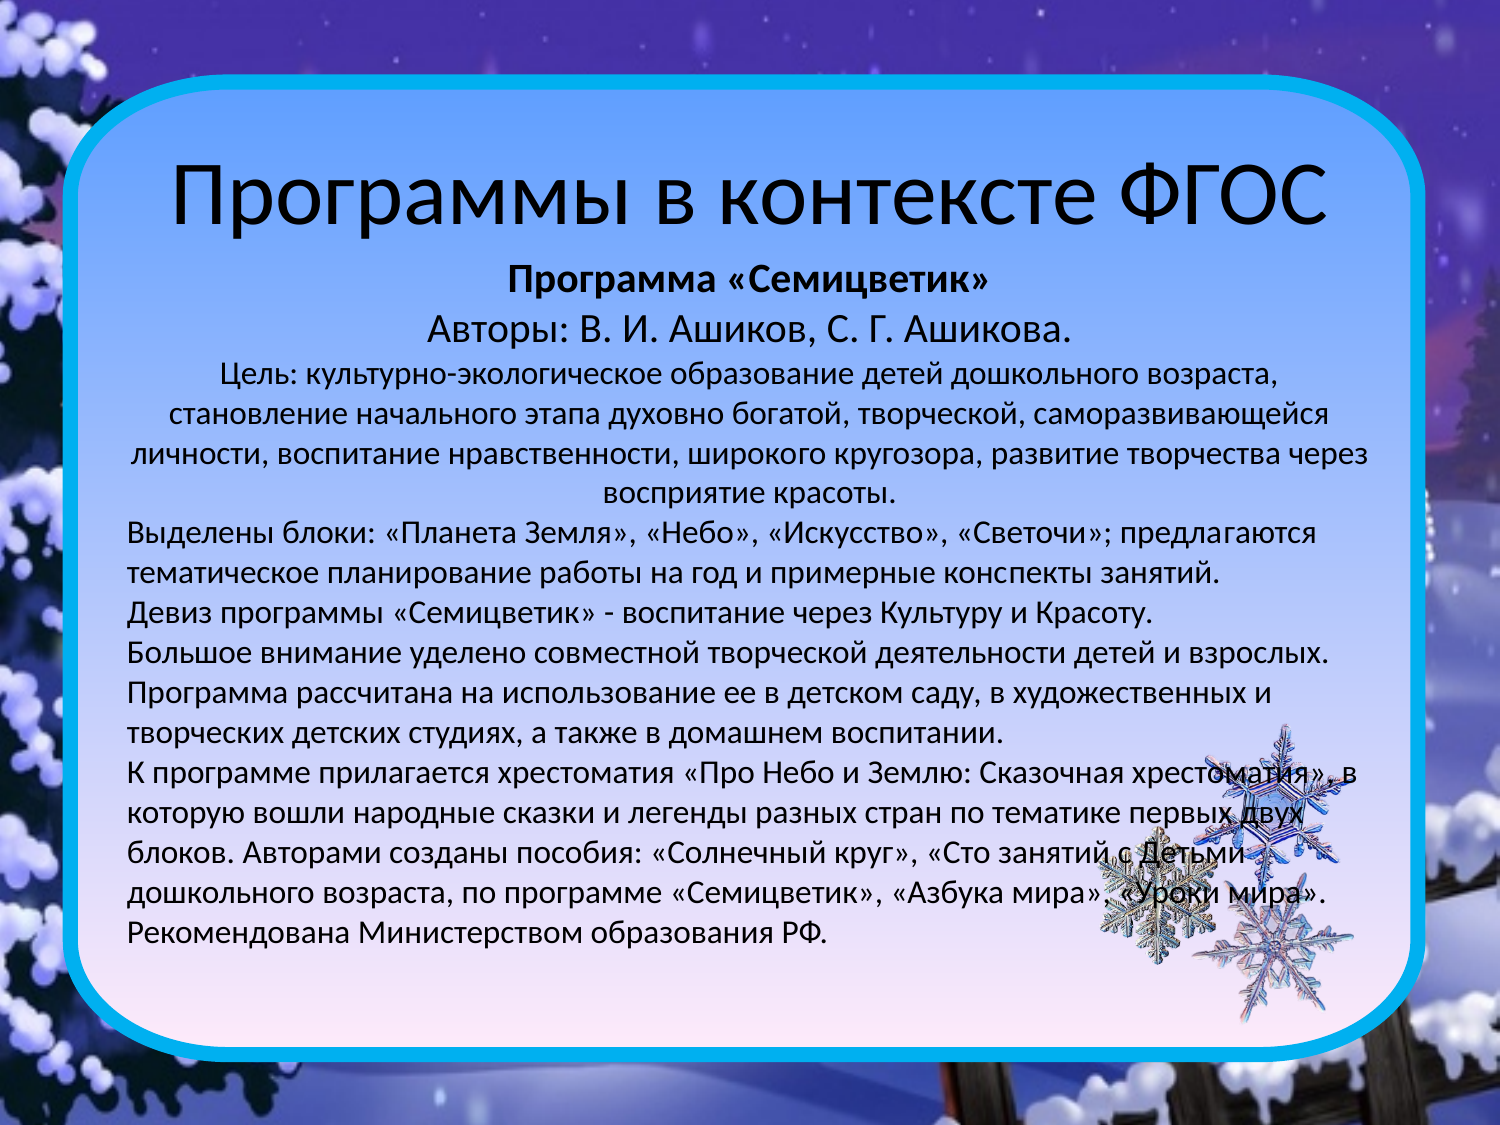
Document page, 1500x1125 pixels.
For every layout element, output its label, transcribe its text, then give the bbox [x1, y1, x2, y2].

picture [0, 0, 1500, 1125]
title Программы в контексте ФГОС [112, 125, 1388, 243]
subtitle Программа «Семицветик» Авторы: В. И. Ашиков, С. Г. Ашикова. Цель: культурно-экологическое образование детей дошкольного возраста, становление начального этапа духовно богатой, творческой, саморазвивающейся личности, воспитание нравственности, широко­го кругозора, развитие творчества через восприятие красоты. Выделе­ны блоки: «Планета Земля», «Небо», «Искусство», «Светочи»; предла­гаются тематическое планирование работы на год и примерные конс­пекты занятий. Девиз программы «Семицветик» - воспитание через Культуру и Красоту. Большое внимание уделено совместной творческой деятельности детей и взрослых. Программа рассчитана на использование ее в детском саду, в художественных и творческих детских студиях, а также в домашнем воспитании. К программе прилагается хрестоматия «Про Небо и Землю: Сказочная хрестоматия», в которую вошли народные сказки и легенды разных стран по тематике первых двух блоков. Авторами созданы пособия: «Солнечный круг», «Сто занятий с Детьми дошкольного возраста, по программе «Семицветик», «Азбука мира», «Уроки мира». Рекомендована Министерством образования РФ. [112, 243, 1388, 976]
